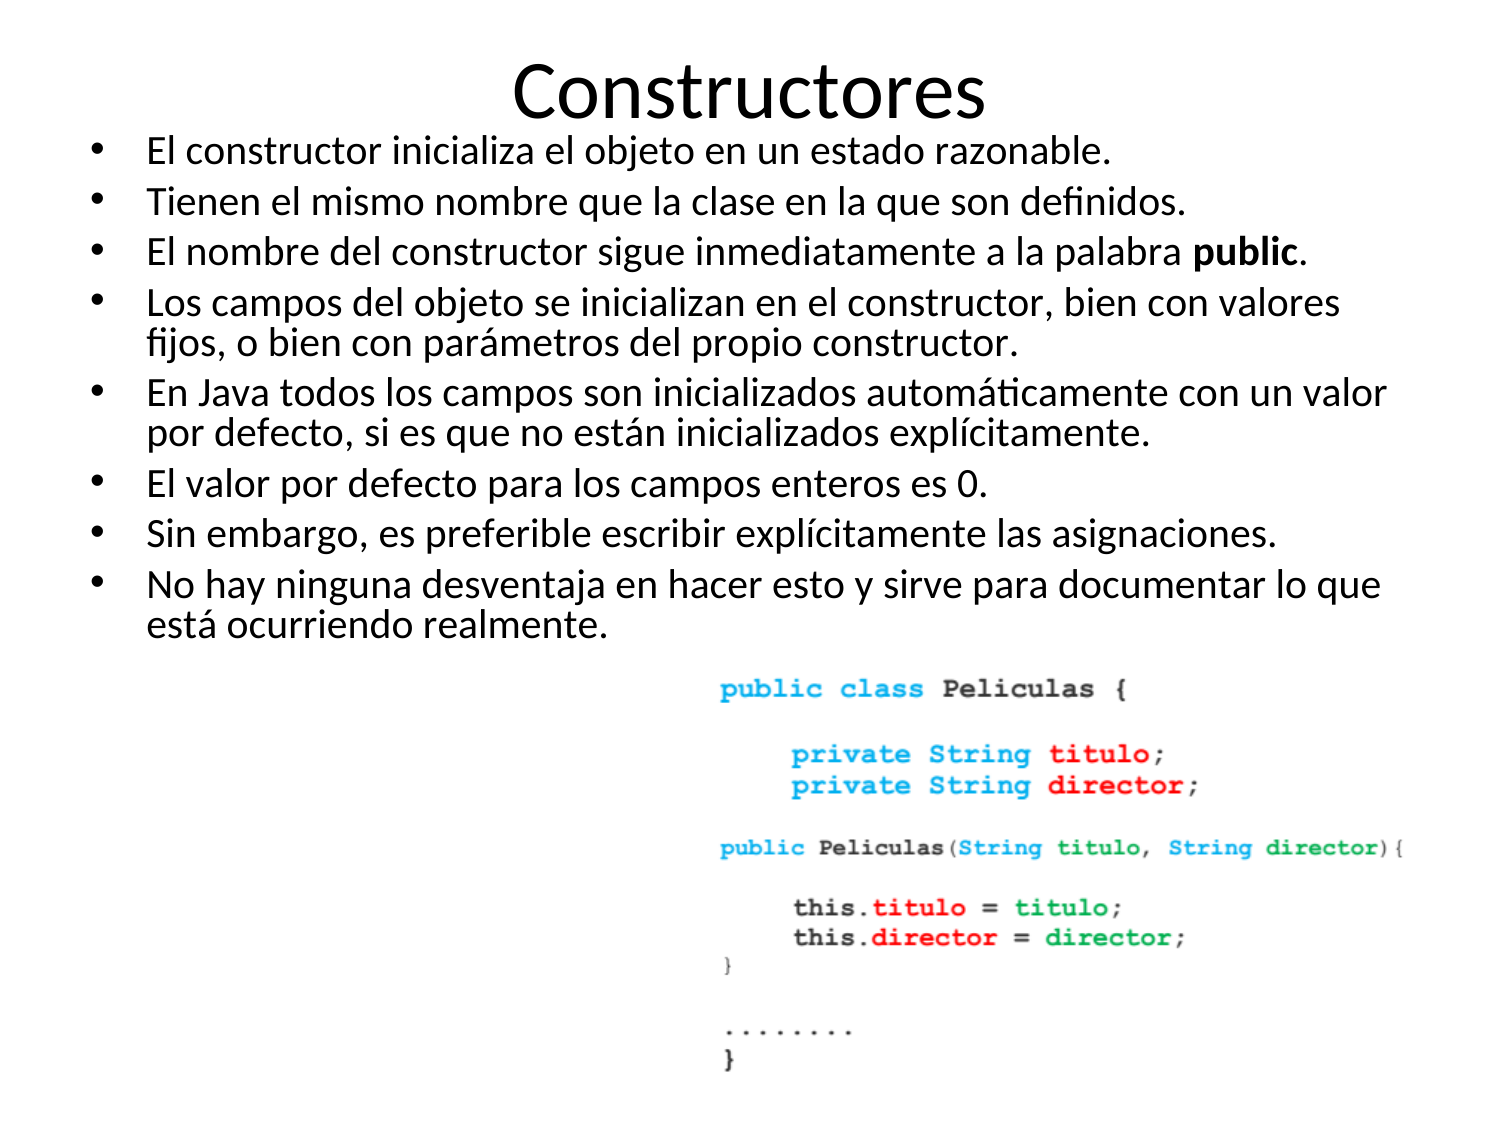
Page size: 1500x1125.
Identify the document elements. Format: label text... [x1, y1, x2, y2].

list El constructor inicializa el objeto en un estado razonable. Tienen el mismo nombre que la clase en la que son definidos. El nombre del constructor sigue inmediatamente a la palabra public. Los campos del objeto se inicializan en el constructor, bien con valores fijos, o bien con parámetros del propio constructor. En Java todos los campos son inicializados automáticamente con un valor por defecto, si es que no están inicializados explícitamente. El valor por defecto para los campos enteros es 0. Sin embargo, es preferible escribir explícitamente las asignaciones. No hay ninguna desventaja en hacer esto y sirve para documentar lo que está ocurriendo realmente. [75, 125, 1426, 693]
title Constructores [75, 45, 1426, 125]
picture [670, 645, 1427, 1100]
